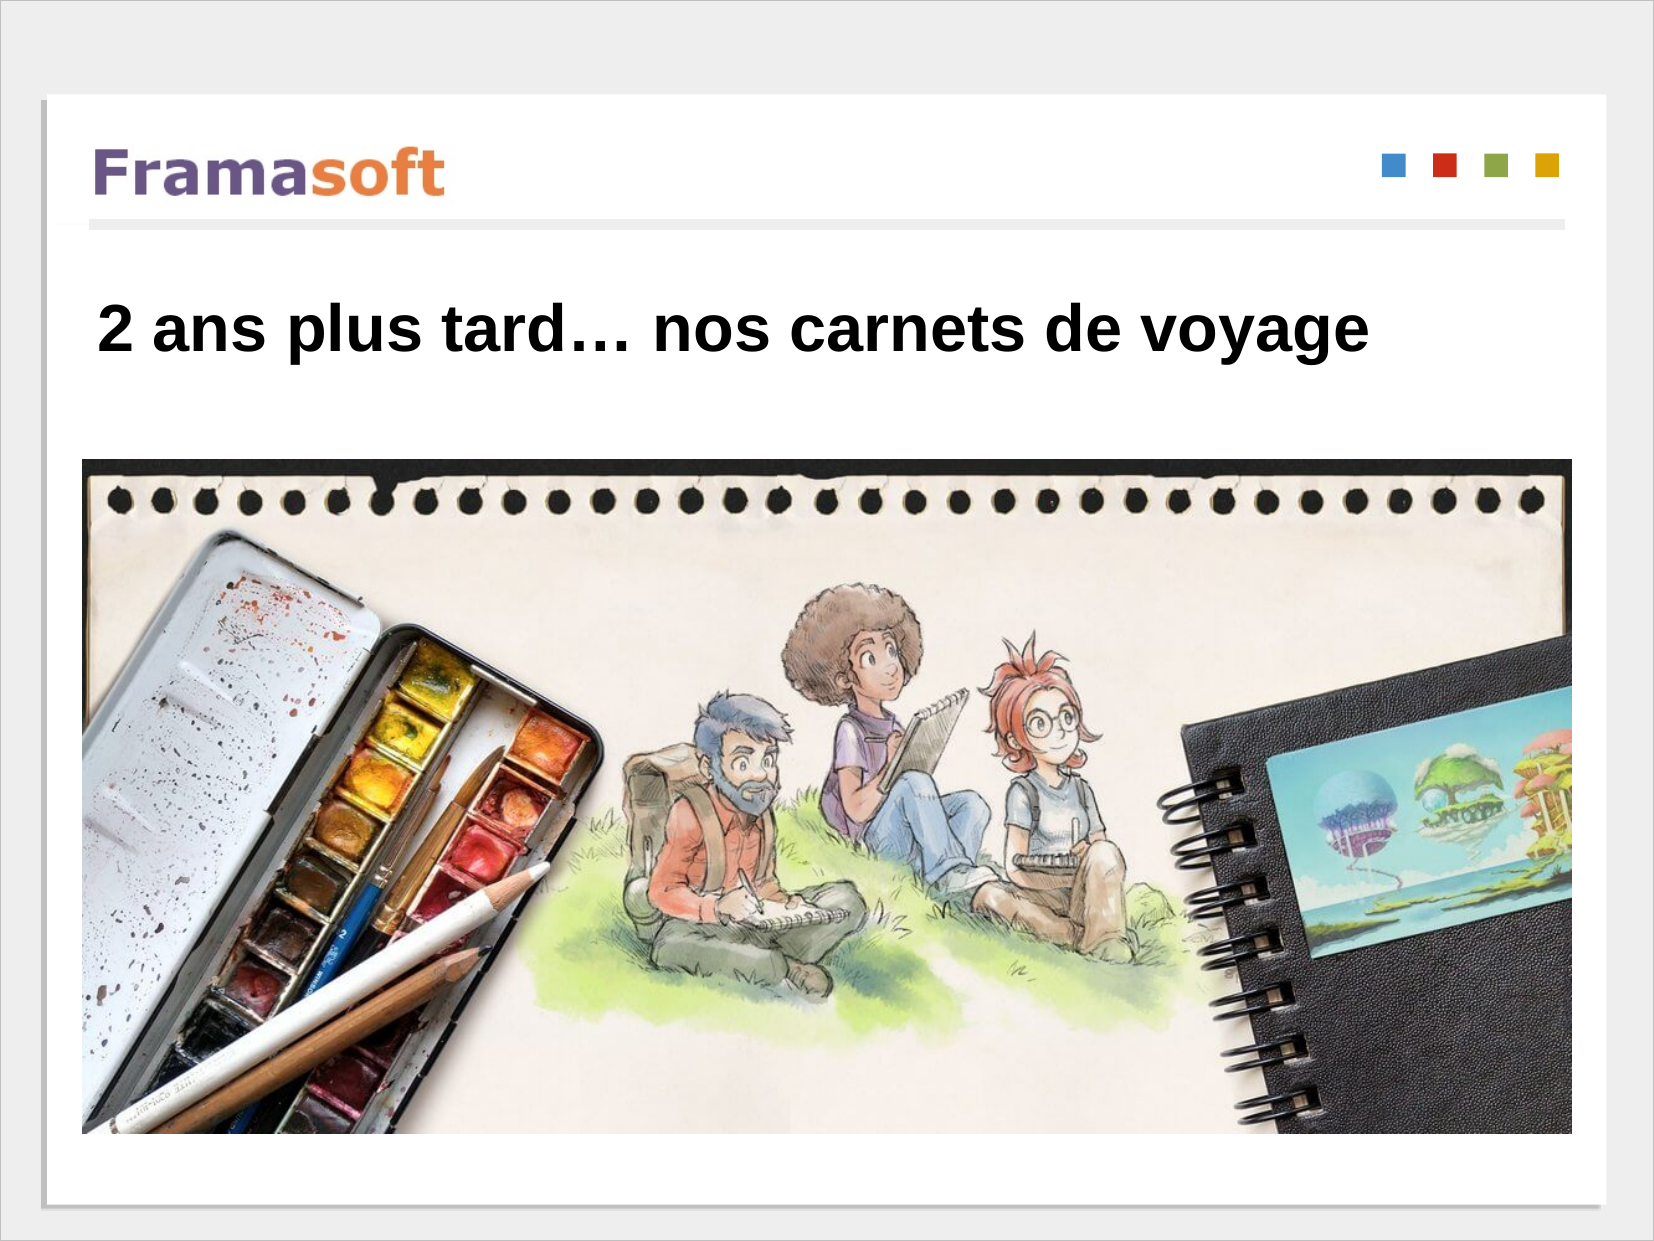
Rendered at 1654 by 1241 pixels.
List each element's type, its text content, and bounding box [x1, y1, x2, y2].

text_box [0, 0, 1654, 1241]
picture [54, 104, 508, 225]
text_box 2 ans plus tard… nos carnets de voyage [82, 283, 1560, 378]
picture [82, 459, 1572, 1134]
